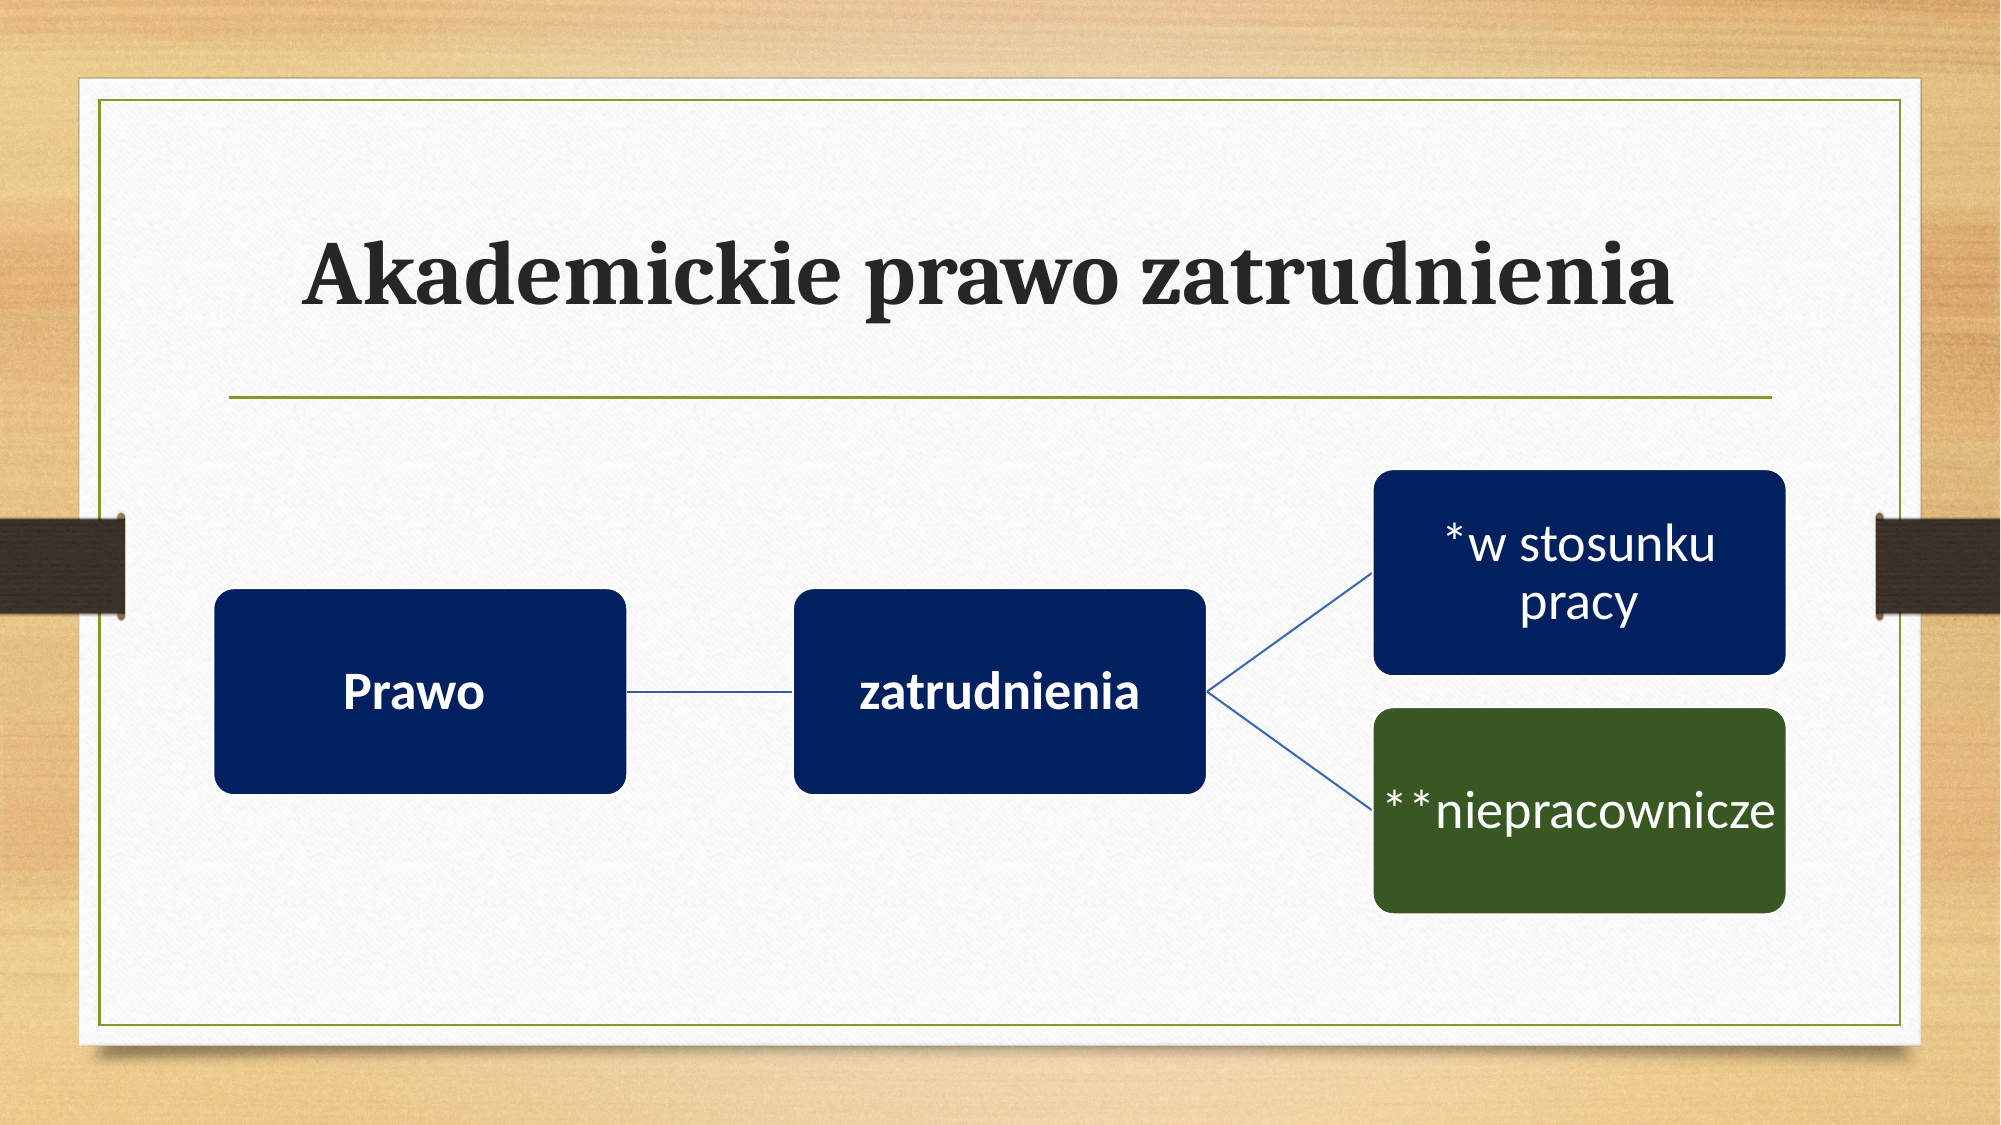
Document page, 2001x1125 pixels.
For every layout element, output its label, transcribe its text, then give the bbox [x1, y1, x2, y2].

title Akademickie prawo zatrudnienia [212, 161, 1788, 376]
text_box *w stosunku pracy [1372, 469, 1787, 677]
text_box Prawo [213, 588, 628, 796]
text_box **niepracownicze [1372, 707, 1787, 915]
text_box zatrudnienia [792, 588, 1208, 796]
